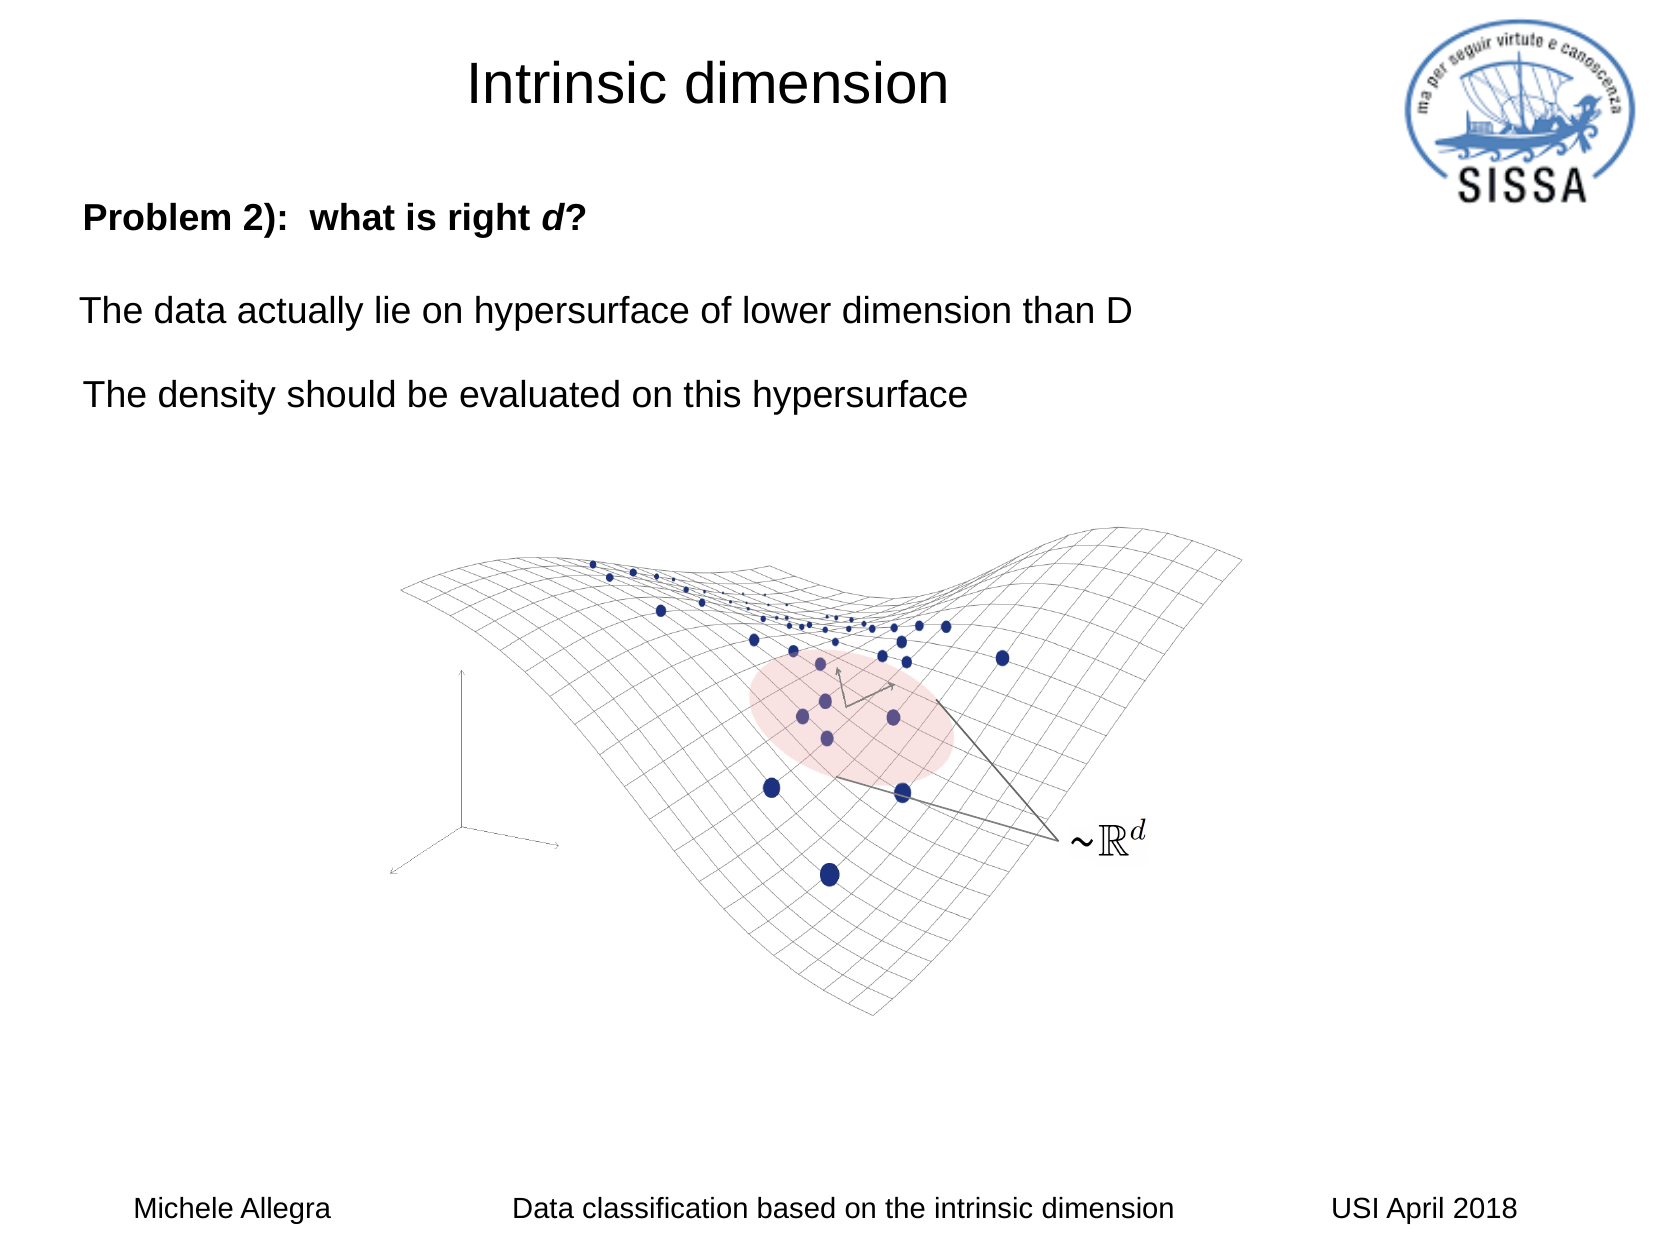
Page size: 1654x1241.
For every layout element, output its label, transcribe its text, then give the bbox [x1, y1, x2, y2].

picture [1391, 16, 1652, 207]
picture [377, 429, 1248, 1022]
text_box The data actually lie on hypersurface of lower dimension than D The density should be evaluated on this hypersurface [47, 247, 1536, 416]
subtitle Problem 2): what is right d? [47, 28, 1536, 247]
title Michele Allegra Data classification based on the intrinsic dimension USI April 2018 [82, 1171, 1571, 1241]
